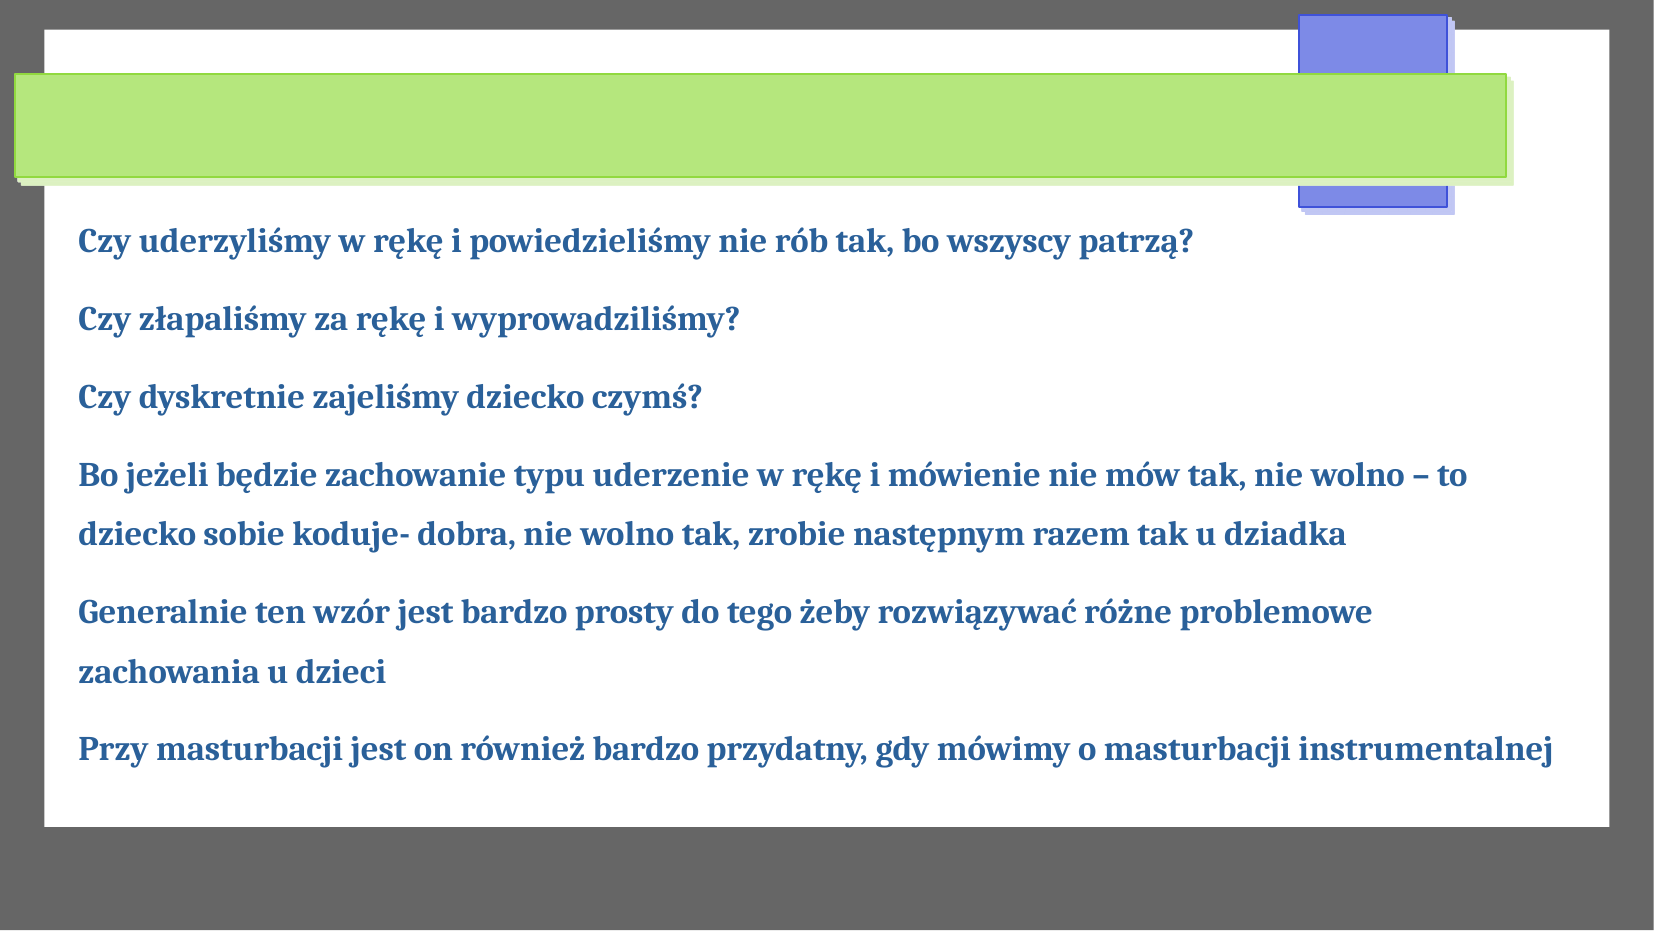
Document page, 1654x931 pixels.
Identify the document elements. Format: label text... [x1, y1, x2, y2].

list Czy uderzyliśmy w rękę i powiedzieliśmy nie rób tak, bo wszyscy patrzą? Czy złapaliśmy za rękę i wyprowadziliśmy? Czy dyskretnie zajeliśmy dziecko czymś? Bo jeżeli będzie zachowanie typu uderzenie w rękę i mówienie nie mów tak, nie wolno – to dziecko sobie koduje- dobra, nie wolno tak, zrobie następnym razem tak u dziadka Generalnie ten wzór jest bardzo prosty do tego żeby rozwiązywać różne problemowe zachowania u dzieci Przy masturbacji jest on również bardzo przydatny, gdy mówimy o masturbacji instrumentalnej [78, 202, 1555, 793]
